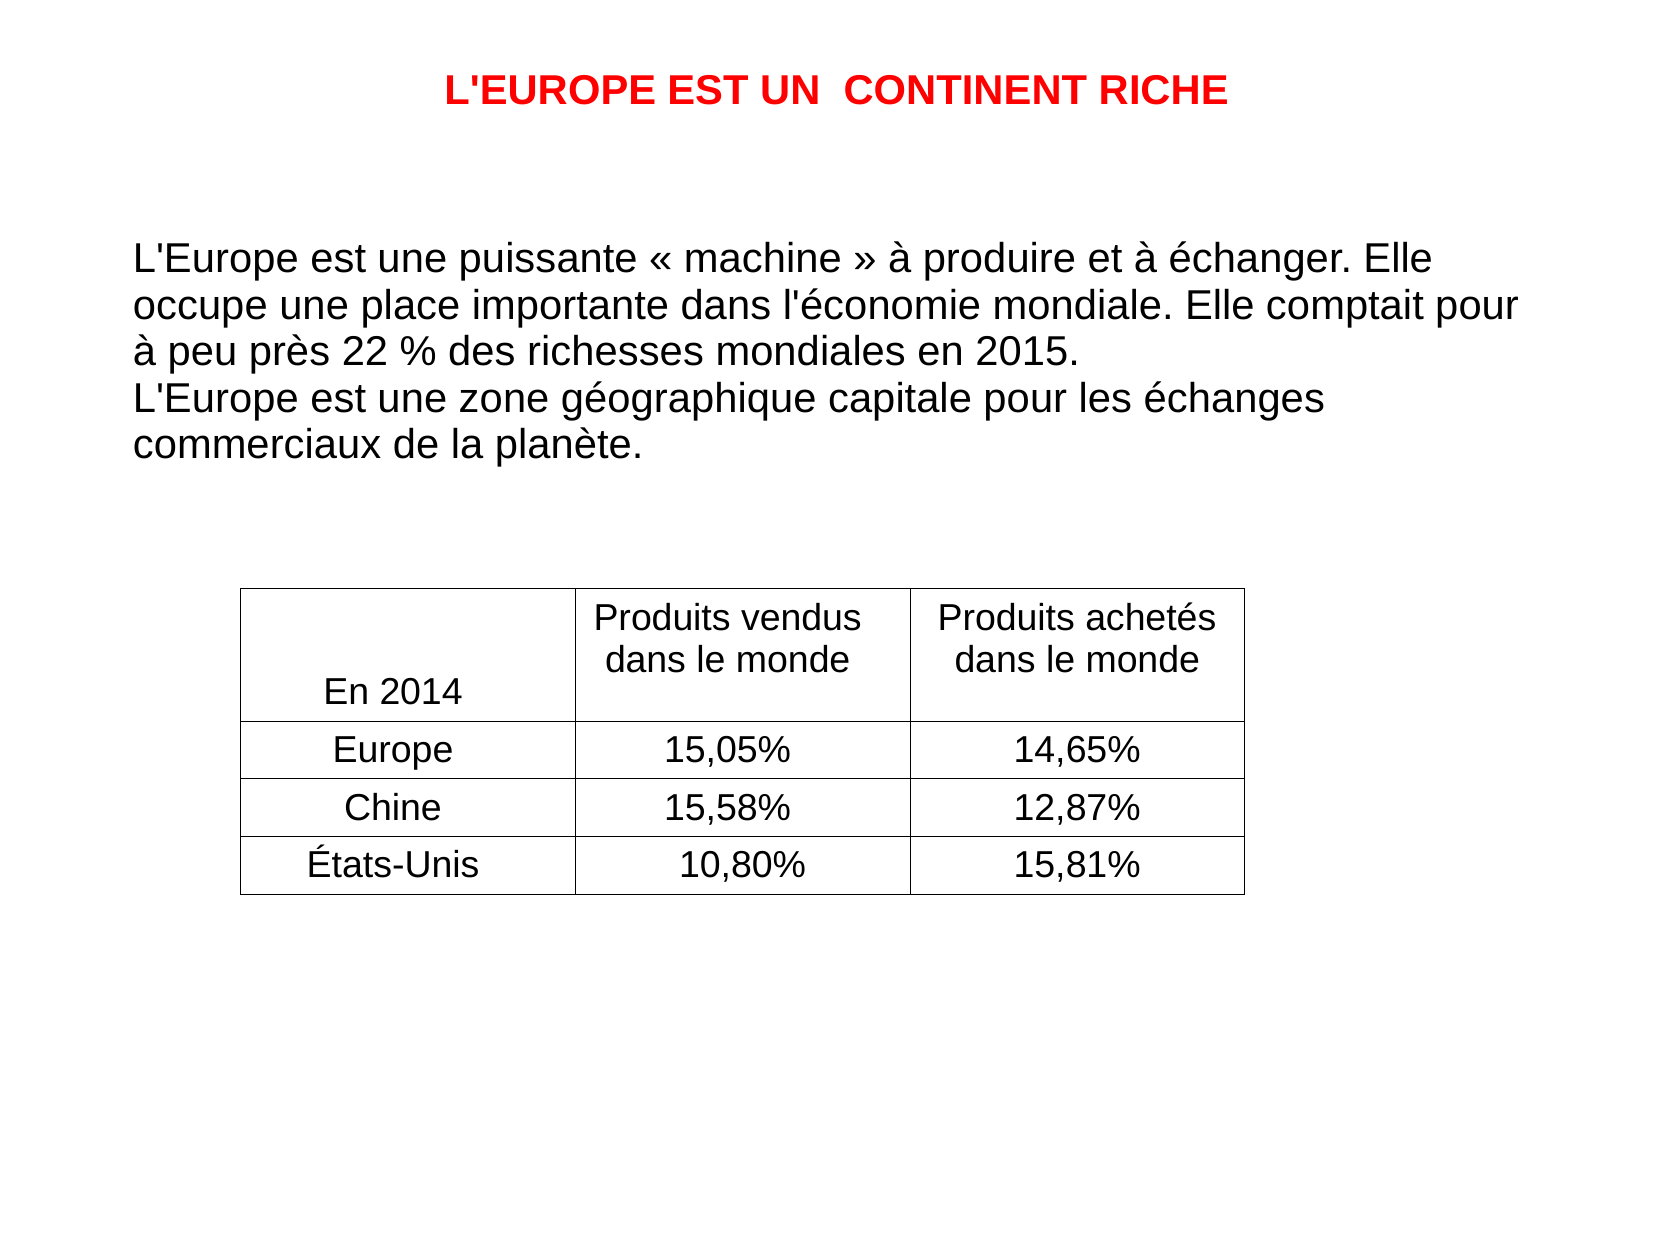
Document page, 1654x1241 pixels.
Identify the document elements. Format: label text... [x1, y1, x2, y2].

table_cell 10,80% [576, 837, 910, 894]
table_cell 14,65% [911, 722, 1244, 778]
table_cell Chine [241, 779, 575, 836]
text_box L'Europe est une puissante « machine » à produire et à échanger. Elle occupe une place importante dans l'économie mondiale. Elle comptait pour à peu près 22 % des richesses mondiales en 2015. L'Europe est une zone géographique capitale pour les échanges commerciaux de la planète. [118, 181, 1536, 478]
table_cell États-Unis [241, 837, 575, 894]
table_cell 12,87% [911, 779, 1244, 836]
table_header Produits vendus dans le monde [576, 589, 910, 721]
table_cell 15,05% [576, 722, 910, 778]
text_box L'EUROPE EST UN CONTINENT RICHE [383, 59, 1278, 122]
table_cell Europe [241, 722, 575, 778]
table_header Produits achetés dans le monde [911, 589, 1244, 721]
table_cell 15,81% [911, 837, 1244, 894]
table_cell 15,58% [576, 779, 910, 836]
table_header En 2014 [241, 589, 575, 721]
